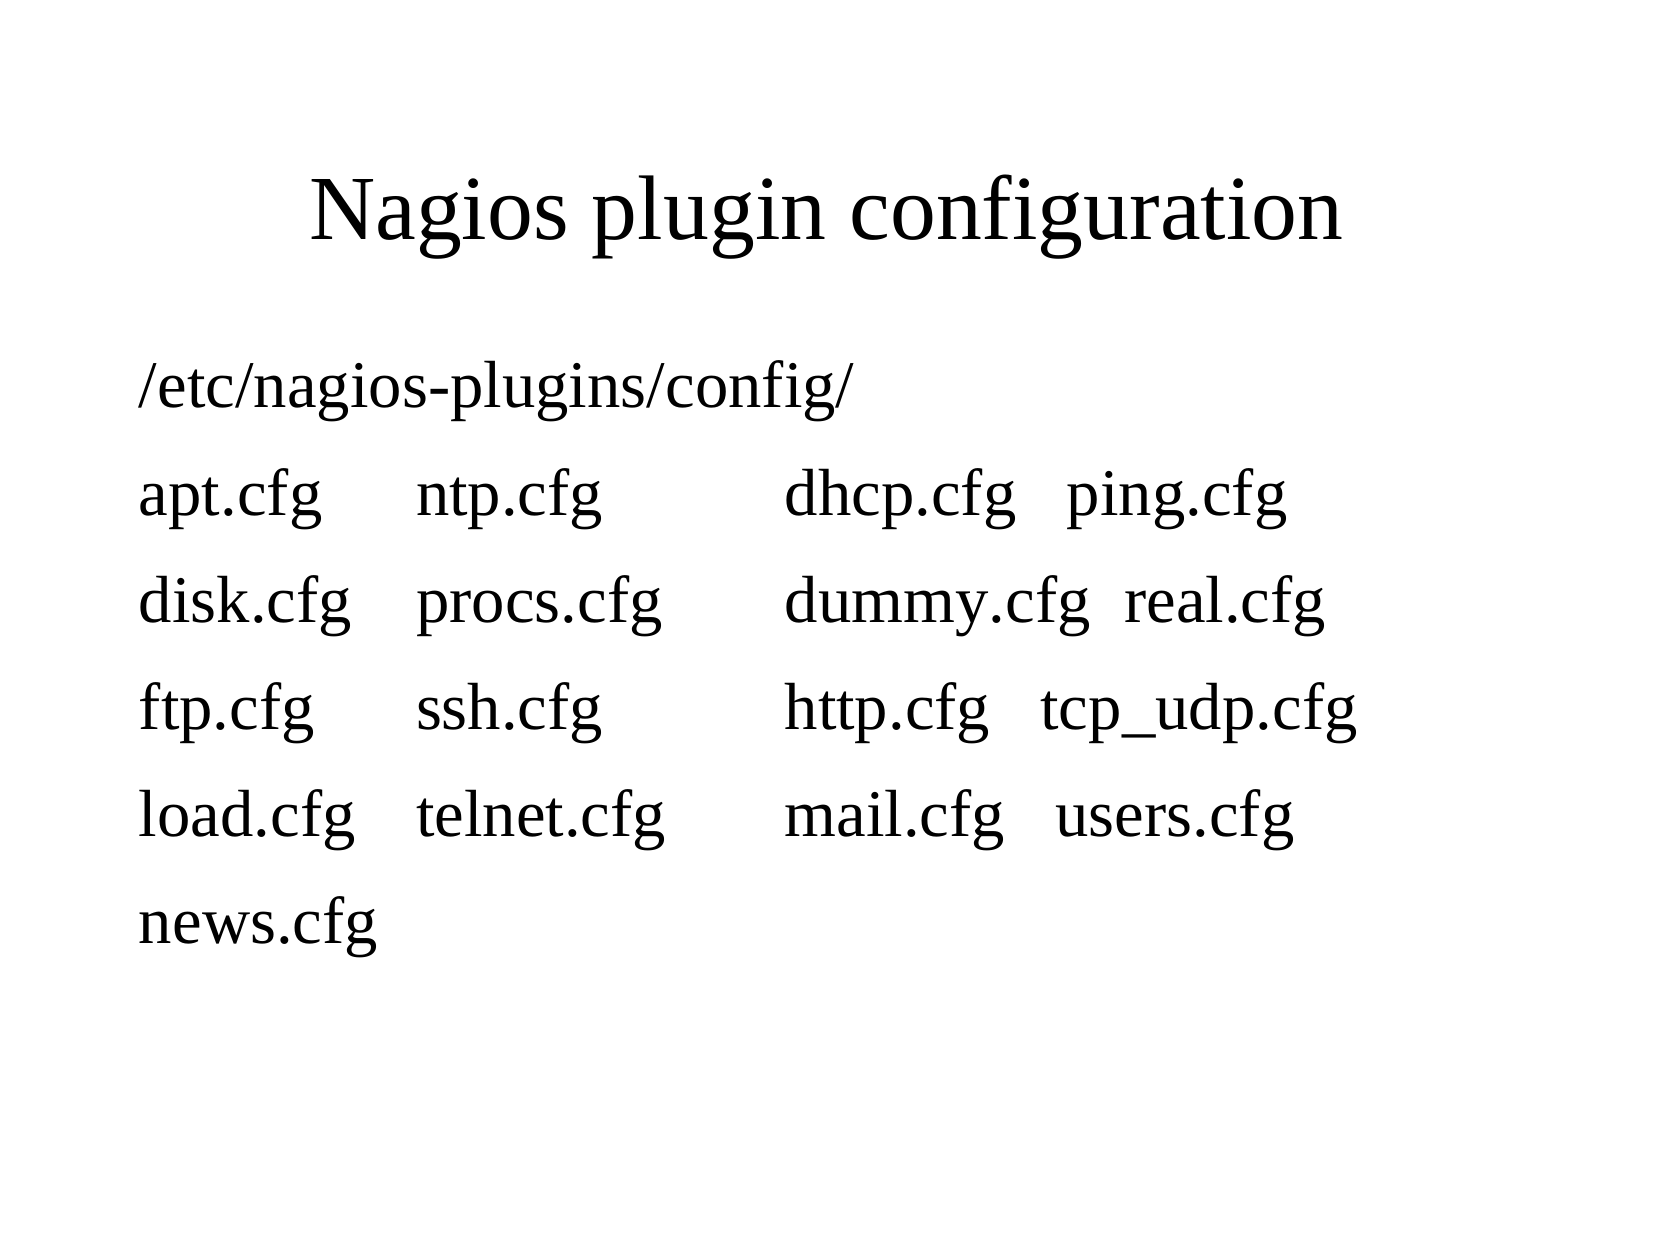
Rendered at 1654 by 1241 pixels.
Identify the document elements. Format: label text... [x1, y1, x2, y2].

title Nagios plugin configuration [121, 102, 1534, 310]
list /etc/nagios-plugins/config/ apt.cfg ntp.cfg dhcp.cfg ping.cfg disk.cfg procs.cfg dummy.cfg real.cfg ftp.cfg ssh.cfg http.cfg tcp_udp.cfg load.cfg telnet.cfg mail.cfg users.cfg news.cfg [121, 344, 1534, 1126]
